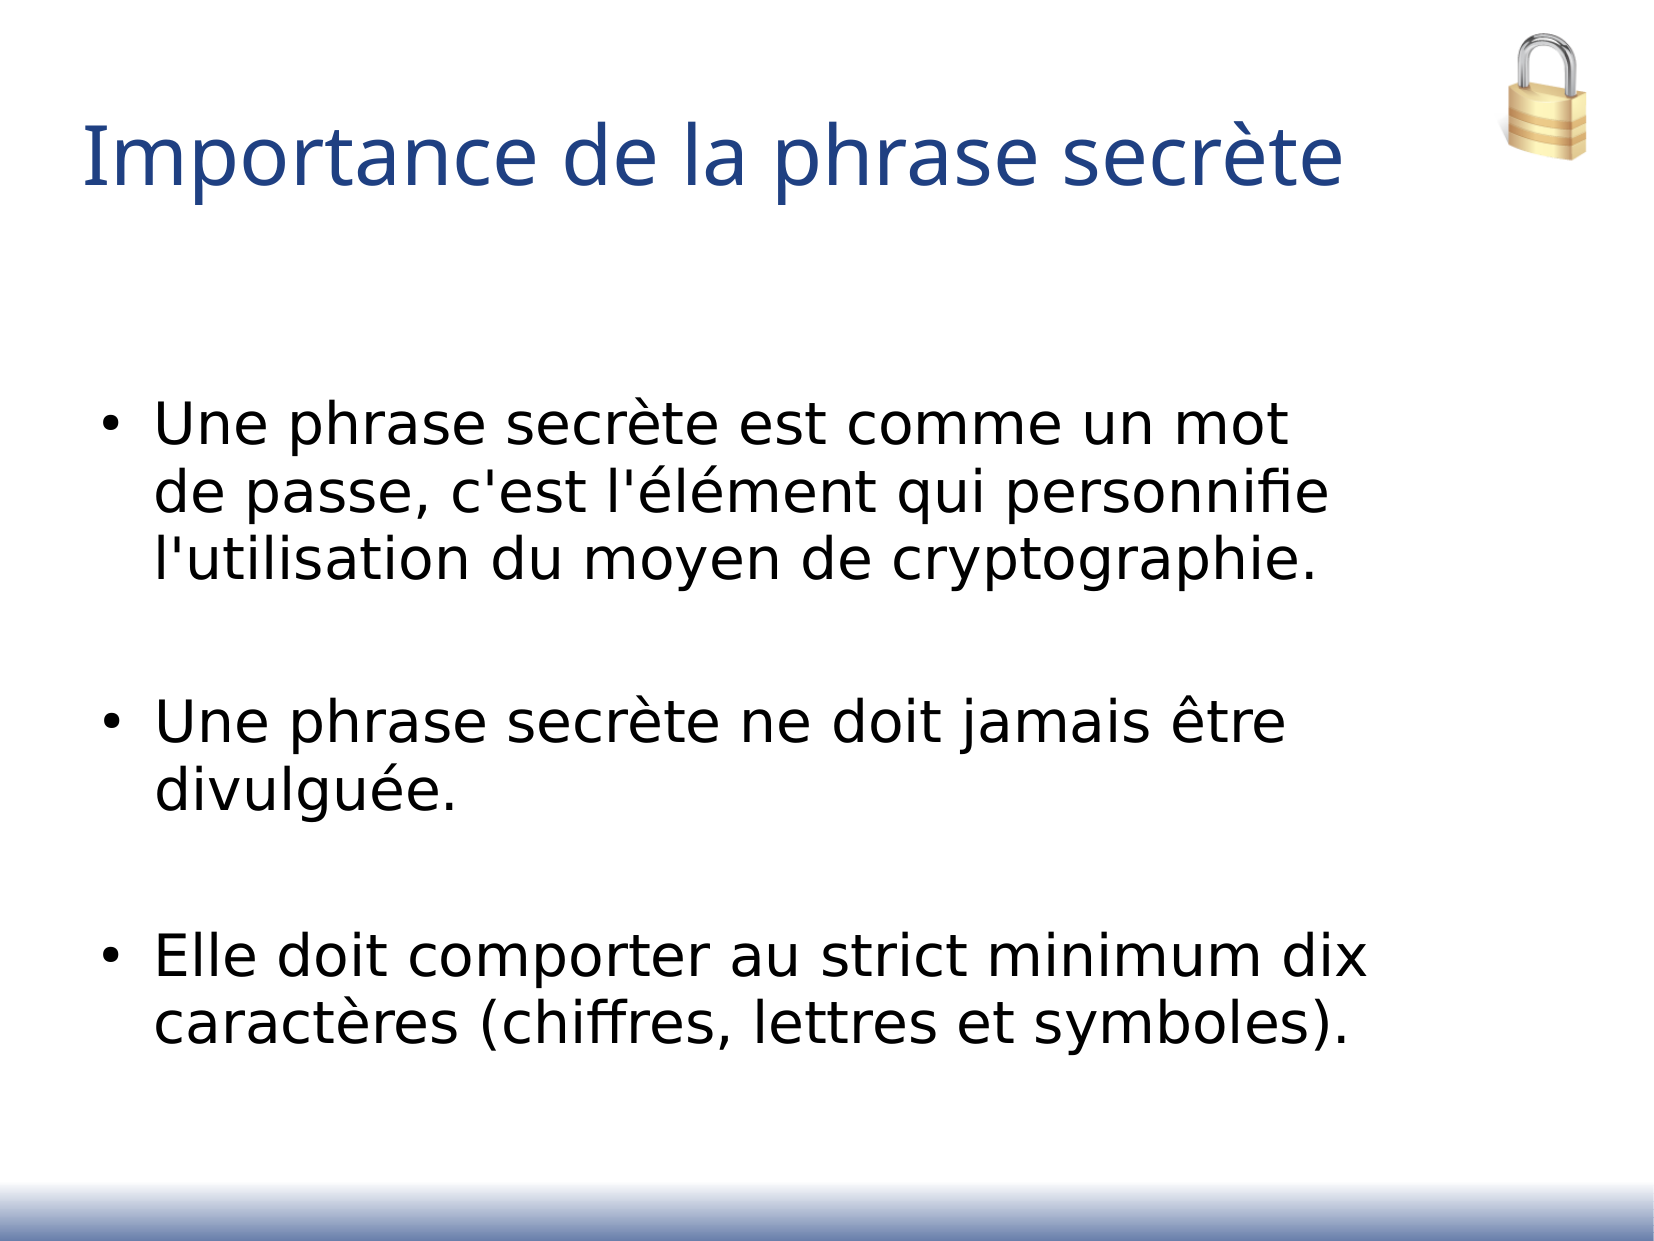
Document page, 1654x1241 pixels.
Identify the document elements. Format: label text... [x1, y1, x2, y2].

list Une phrase secrète est comme un mot de passe, c'est l'élément qui personnifie l'utilisation du moyen de cryptographie. [82, 353, 1571, 631]
list Une phrase secrète ne doit jamais être divulguée. [83, 659, 1572, 853]
list Elle doit comporter au strict minimum dix caractères (chiffres, lettres et symboles). [82, 885, 1571, 1095]
picture [1476, 29, 1613, 166]
title Importance de la phrase secrète [82, 56, 1571, 250]
